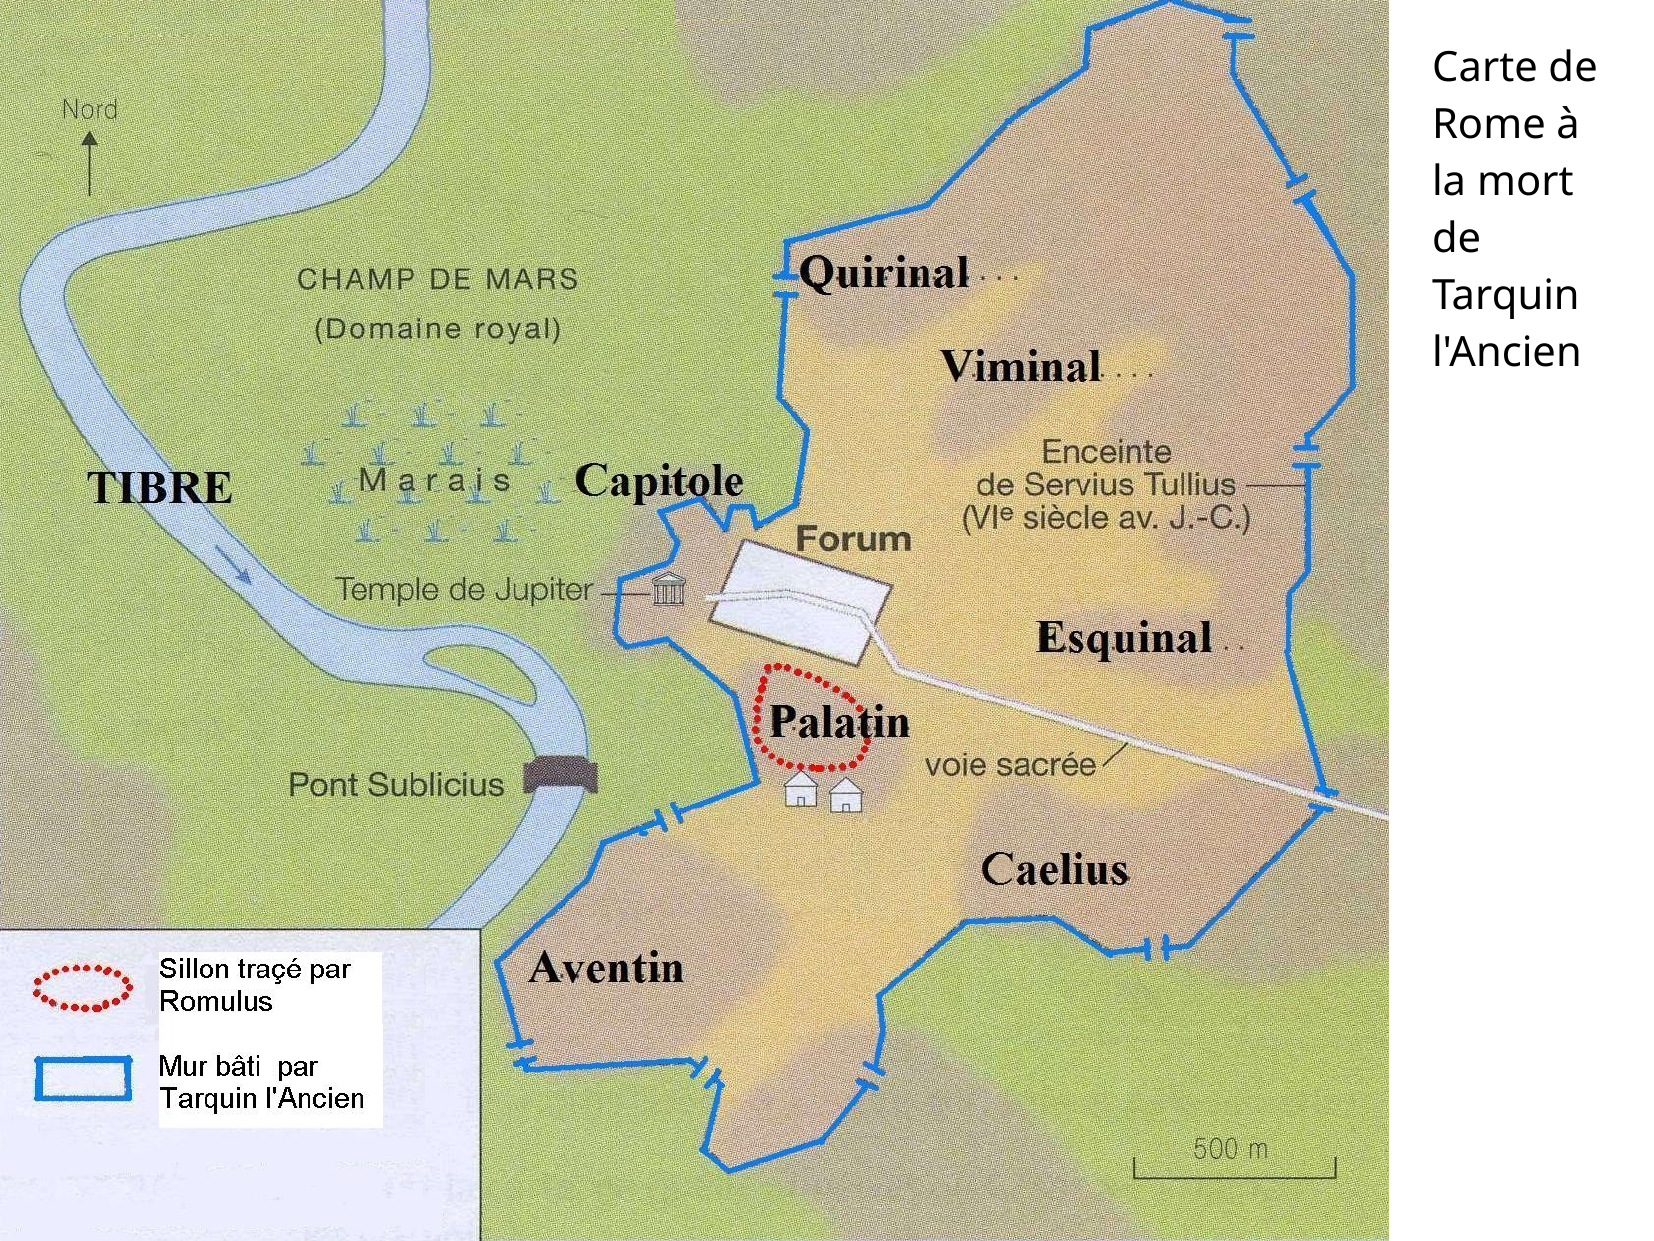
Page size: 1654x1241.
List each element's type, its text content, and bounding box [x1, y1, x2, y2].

text_box Carte de Rome à la mort de Tarquin l'Ancien [1417, 29, 1625, 414]
picture [0, 0, 1389, 1241]
